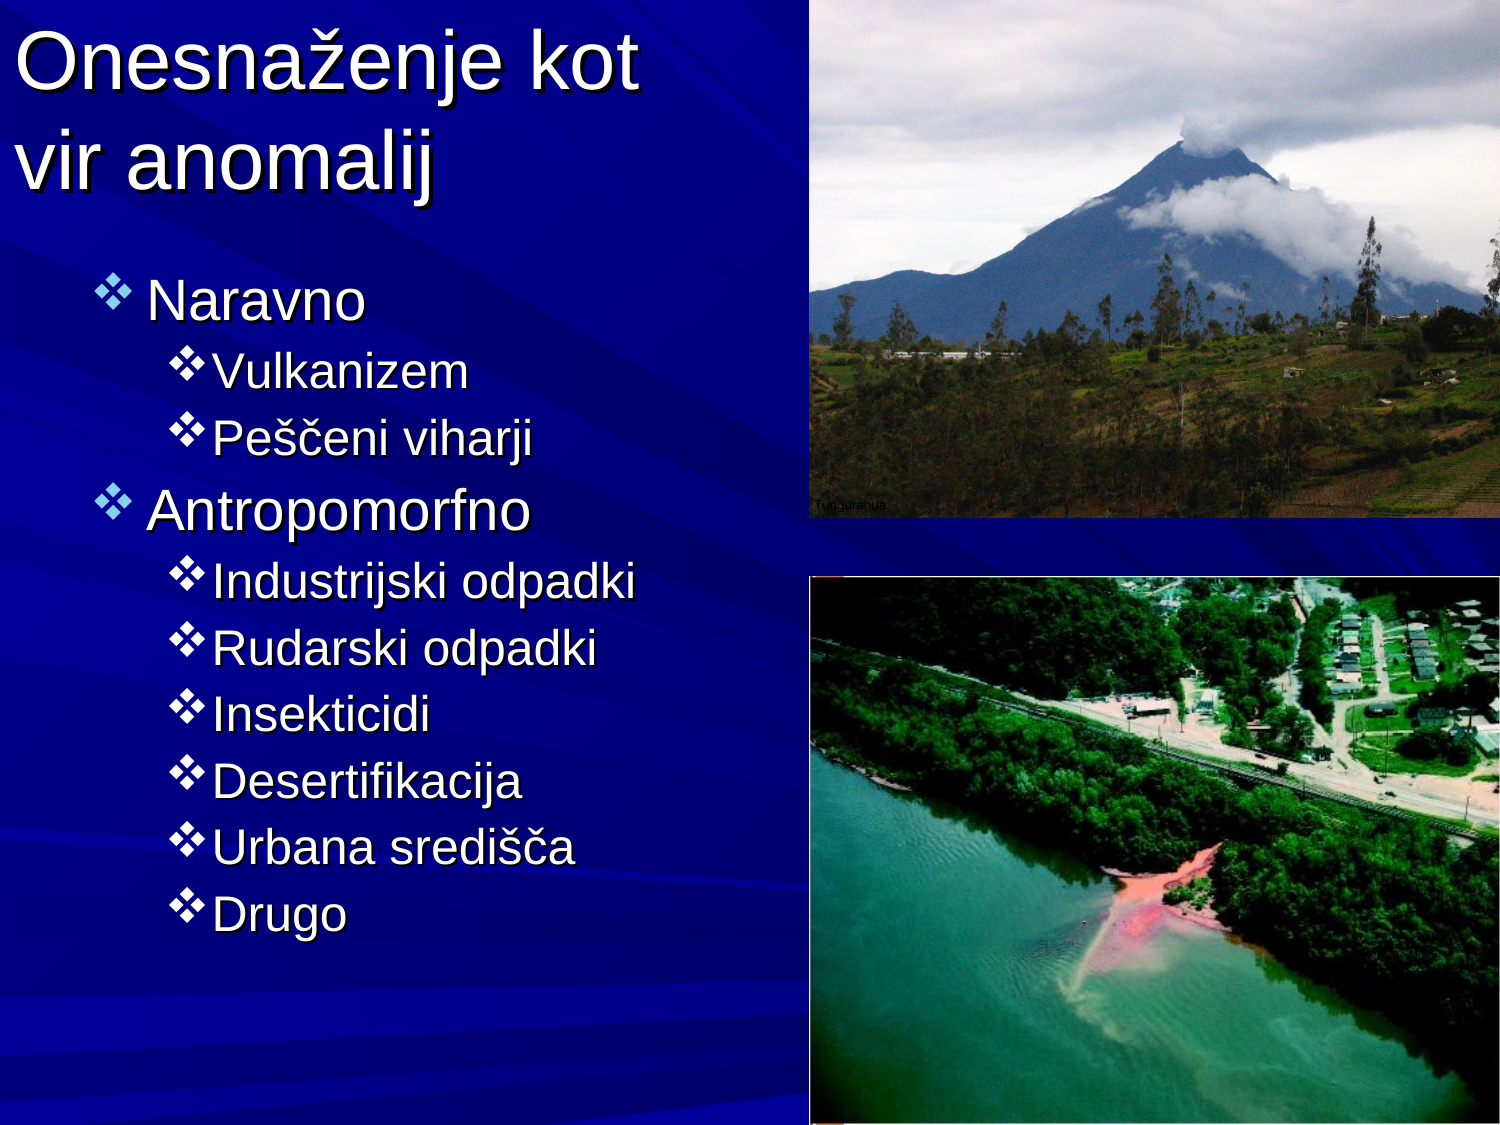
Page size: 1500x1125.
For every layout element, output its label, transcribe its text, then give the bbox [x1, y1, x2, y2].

list Naravno Vulkanizem Peščeni viharji Antropomorfno Industrijski odpadki Rudarski odpadki Insekticidi Desertifikacija Urbana središča Drugo [75, 262, 738, 1095]
picture [809, 0, 1500, 518]
picture [809, 576, 1500, 1125]
title Onesnaženje kot vir anomalij [0, 0, 809, 215]
